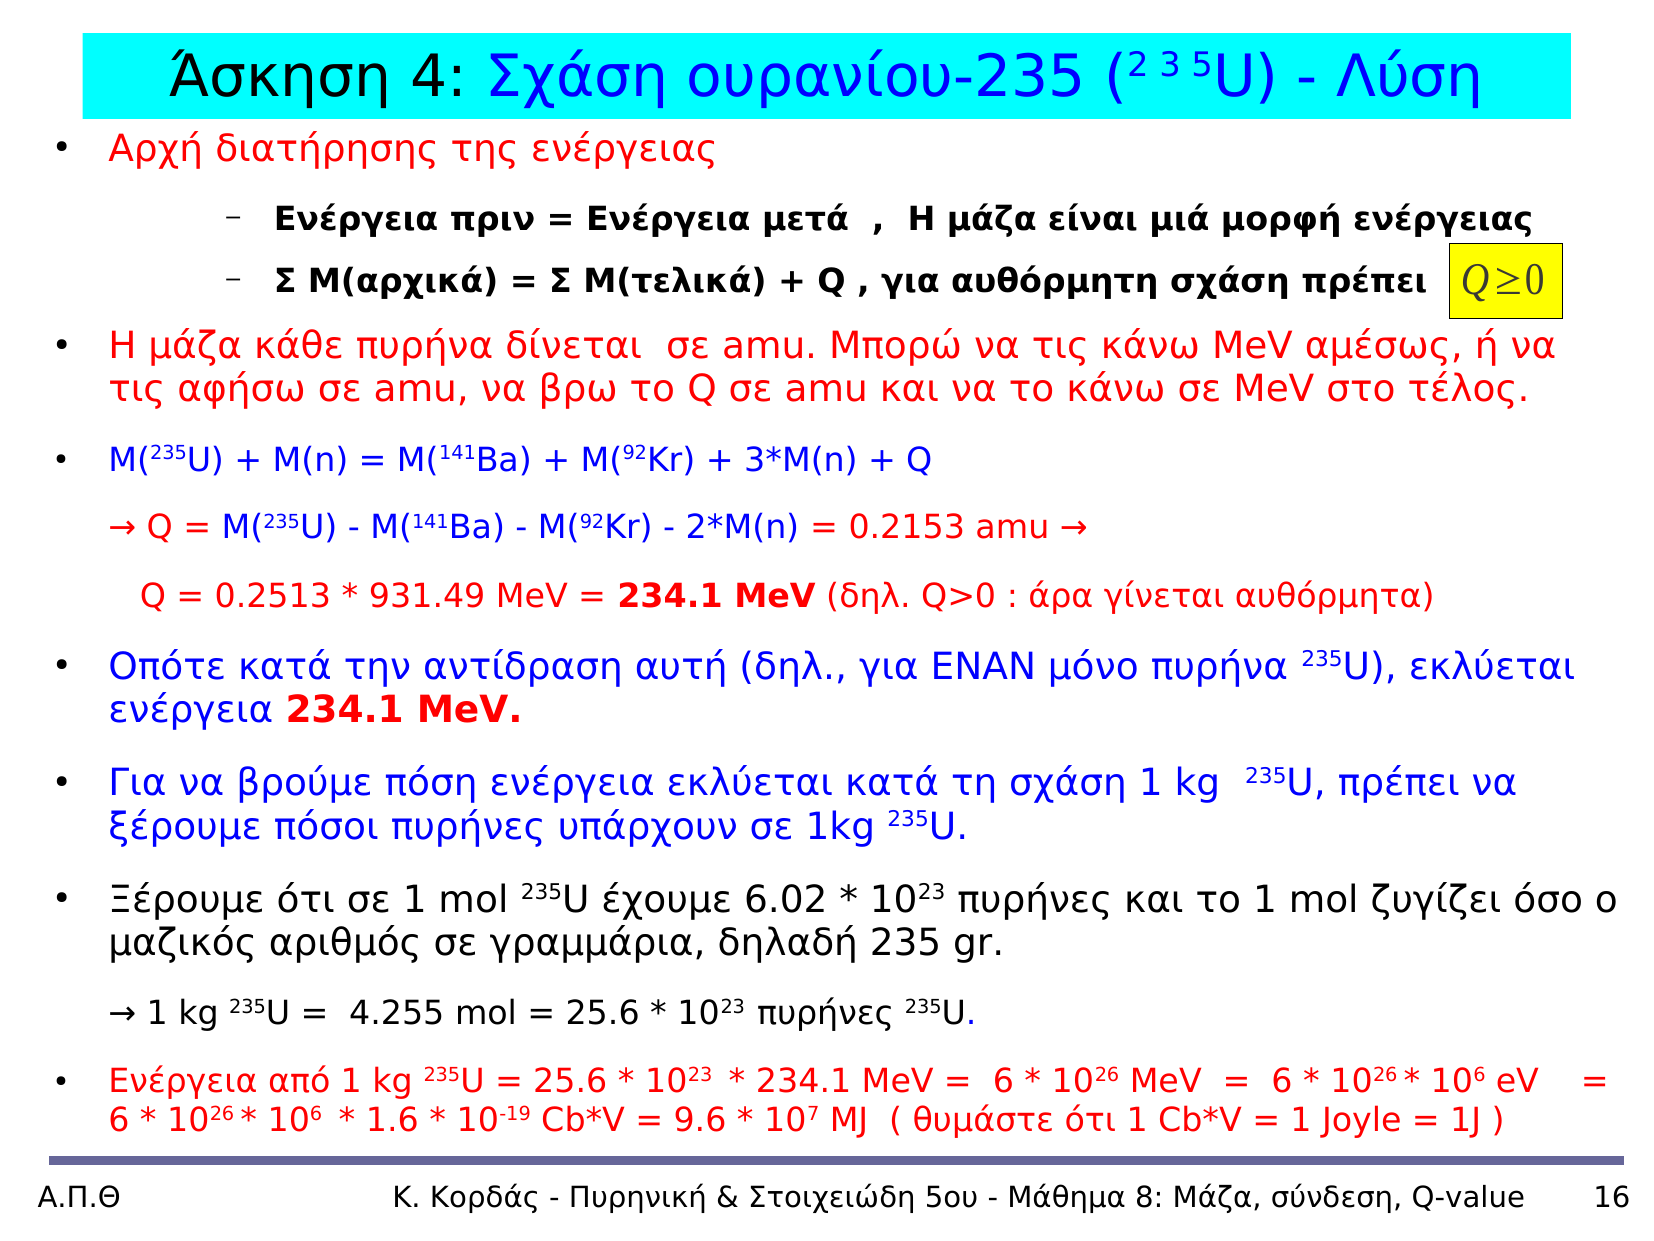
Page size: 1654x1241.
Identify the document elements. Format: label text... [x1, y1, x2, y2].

chart [1450, 255, 1559, 306]
text_box [1449, 243, 1563, 319]
title Άσκηση 4: Σχάση ουρανίου-235 (2 3 5U) - Λύση [82, 33, 1571, 119]
list Αρχή διατήρησης της ενέργειας Ενέργεια πριν = Ενέργεια μετά , Η μάζα είναι μιά μορφή ενέργειας Σ Μ(αρχικά) = Σ Μ(τελικά) + Q , για αυθόρμητη σχάση πρέπει Η μάζα κάθε πυρήνα δίνεται σε amu. Mπορώ να τις κάνω MeV αμέσως, ή να τις αφήσω σε amu, να βρω το Q σε amu και να το κάνω σε MeV στο τέλος. Μ(235U) + M(n) = Μ(141Ba) + M(92Kr) + 3*M(n) + Q → Q = Μ(235U) - Μ(141Ba) - M(92Kr) - 2*M(n) = 0.2153 amu → Q = 0.2513 * 931.49 MeV = 234.1 MeV (δηλ. Q>0 : άρα γίνεται αυθόρμητα) Οπότε κατά την αντίδραση αυτή (δηλ., για ΕΝΑΝ μόνο πυρήνα 235U), εκλύεται ενέργεια 234.1 MeV. Για να βρούμε πόση ενέργεια εκλύεται κατά τη σχάση 1 kg 235U, πρέπει να ξέρουμε πόσοι πυρήνες υπάρχουν σε 1kg 235U. Ξέρoυμε ότι σε 1 mol 235U έχουμε 6.02 * 1023 πυρήνες και το 1 mol ζυγίζει όσο ο μαζικός αριθμός σε γραμμάρια, δηλαδή 235 gr. → 1 kg 235U = 4.255 mol = 25.6 * 1023 πυρήνες 235U. Ενέργεια από 1 kg 235U = 25.6 * 1023 * 234.1 MeV = 6 * 1026 MeV = 6 * 1026 * 106 eV = 6 * 1026 * 106 * 1.6 * 10-19 Cb*V = 9.6 * 107 MJ ( θυμάστε ότι 1 Cb*V = 1 Joyle = 1J ) [37, 126, 1622, 1156]
